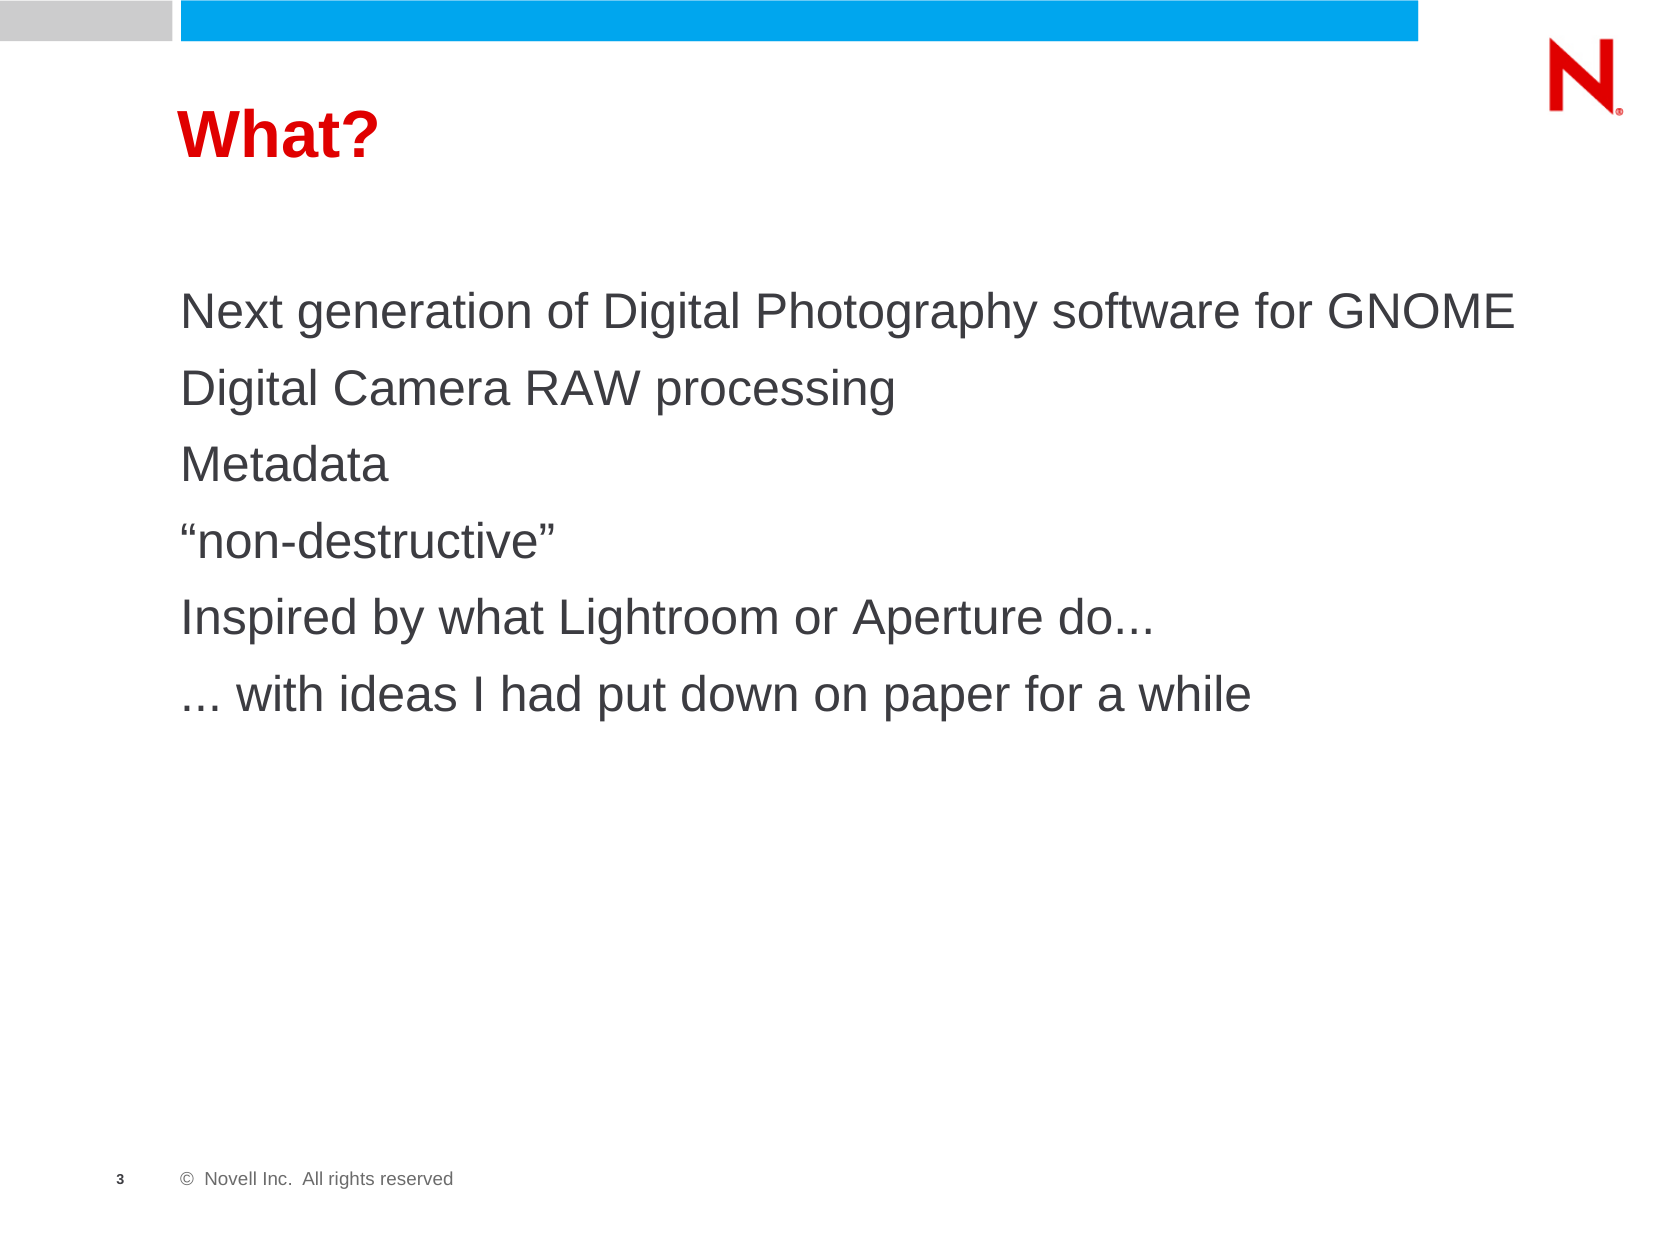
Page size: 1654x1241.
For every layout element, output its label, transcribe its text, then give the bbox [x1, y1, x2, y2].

list Next generation of Digital Photography software for GNOME Digital Camera RAW processing Metadata “non-destructive” Inspired by what Lightroom or Aperture do... ... with ideas I had put down on paper for a while [180, 280, 1547, 1087]
picture [1547, 35, 1624, 117]
title What? [177, 46, 1525, 226]
